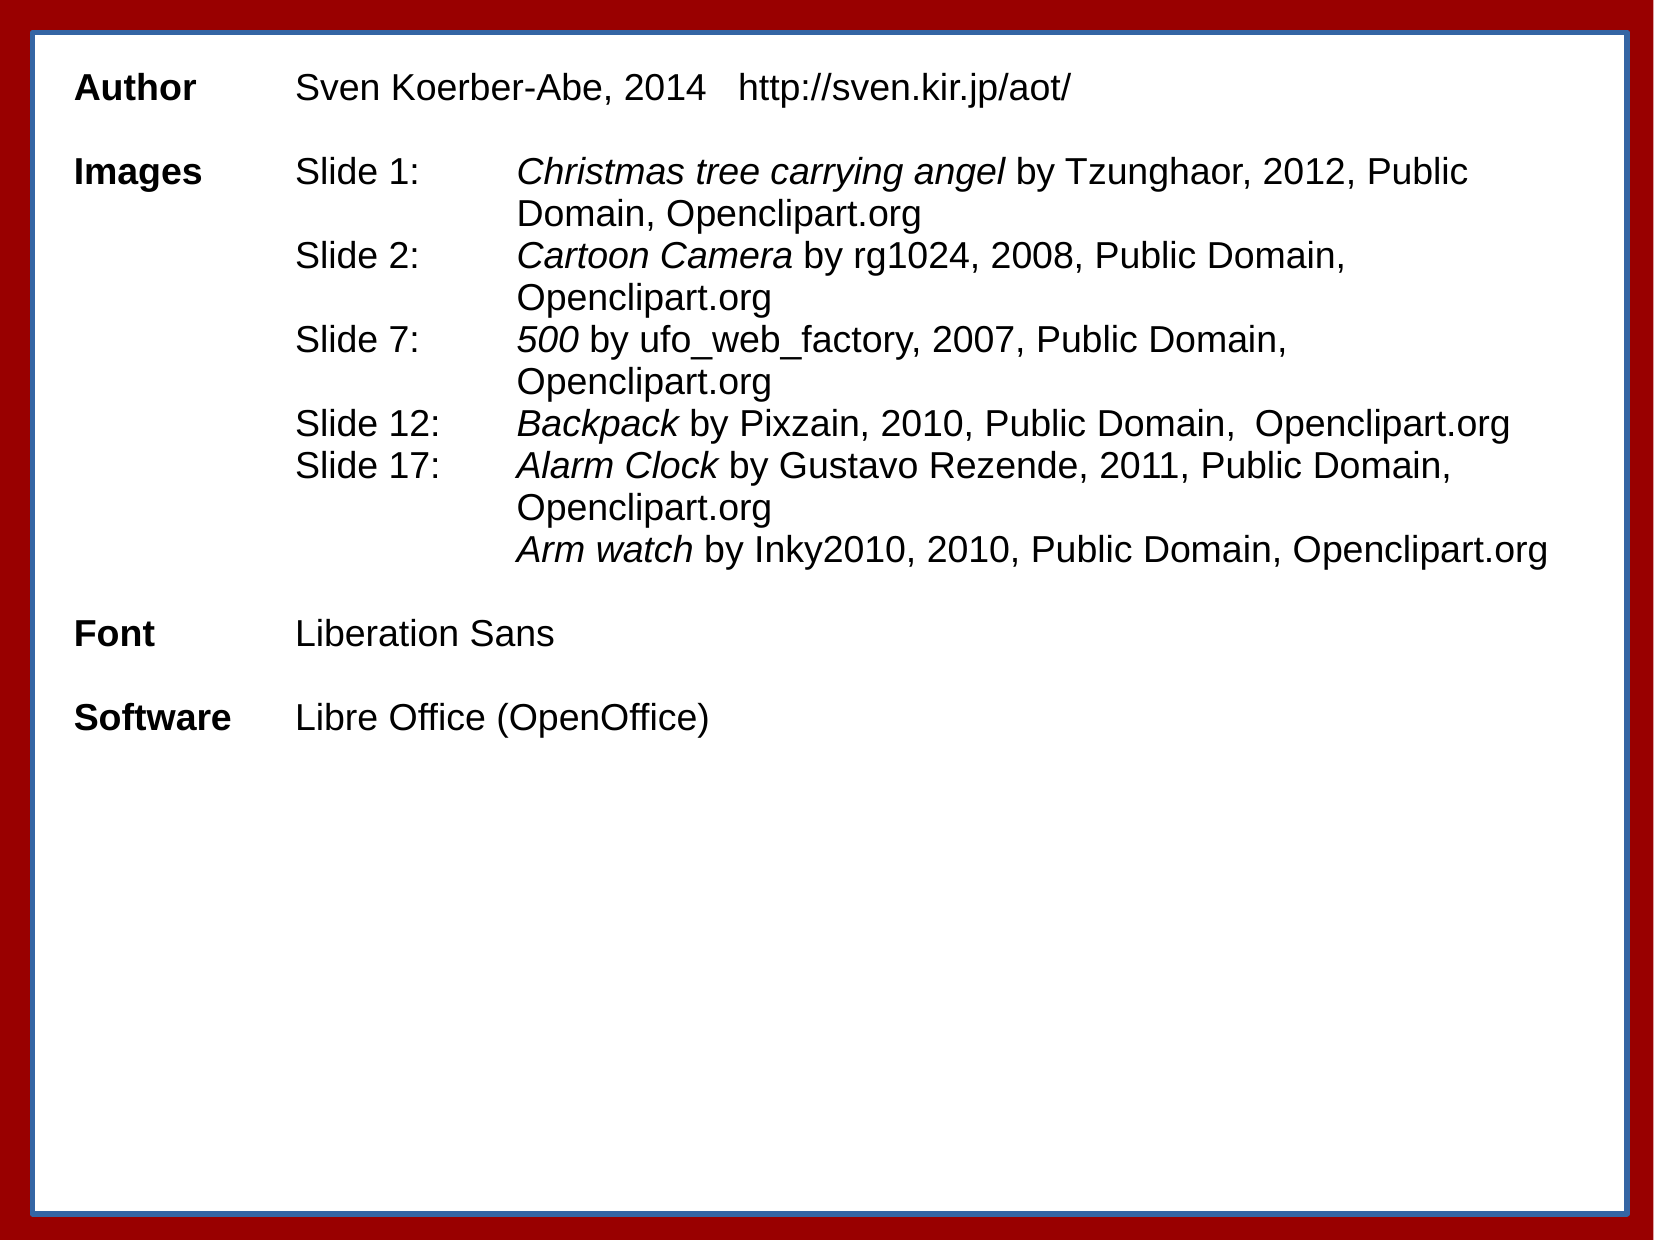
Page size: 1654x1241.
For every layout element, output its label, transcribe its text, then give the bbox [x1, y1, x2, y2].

text_box Author Sven Koerber-Abe, 2014 http://sven.kir.jp/aot/ Images Slide 1: Christmas tree carrying angel by Tzunghaor, 2012, Public Domain, Openclipart.org Slide 2: Cartoon Camera by rg1024, 2008, Public Domain, Openclipart.org Slide 7: 500 by ufo_web_factory, 2007, Public Domain, Openclipart.org Slide 12: Backpack by Pixzain, 2010, Public Domain, Openclipart.org Slide 17: Alarm Clock by Gustavo Rezende, 2011, Public Domain, Openclipart.org Arm watch by Inky2010, 2010, Public Domain, Openclipart.org Font Liberation Sans Software Libre Office (OpenOffice) [59, 59, 1595, 778]
text_box [32, 32, 1627, 1214]
